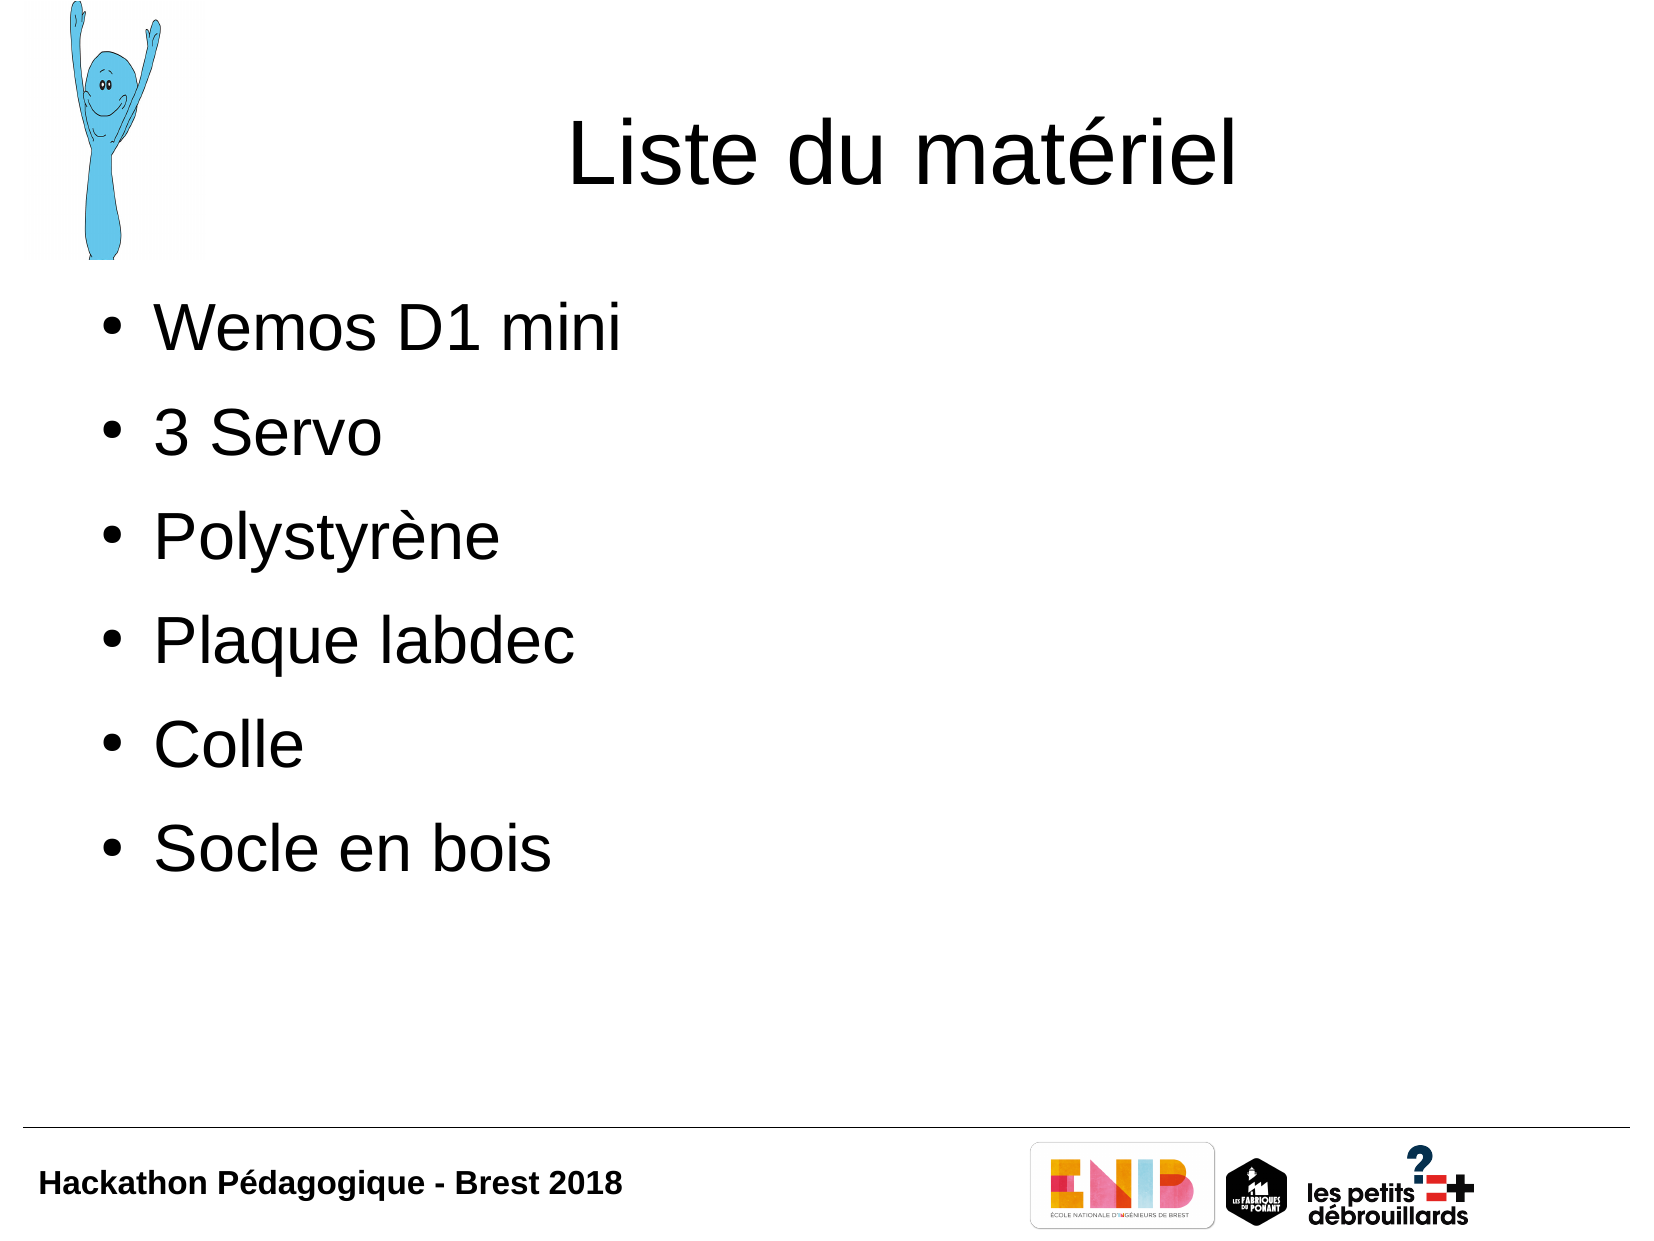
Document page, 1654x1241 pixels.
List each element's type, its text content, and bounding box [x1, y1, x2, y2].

list Wemos D1 mini 3 Servo Polystyrène Plaque labdec Colle Socle en bois [82, 290, 1571, 1109]
picture [24, 1, 206, 260]
picture [1308, 1145, 1474, 1225]
text_box Hackathon Pédagogique - Brest 2018 [23, 1157, 945, 1211]
title Liste du matériel [236, 49, 1571, 257]
picture [1015, 1127, 1287, 1241]
